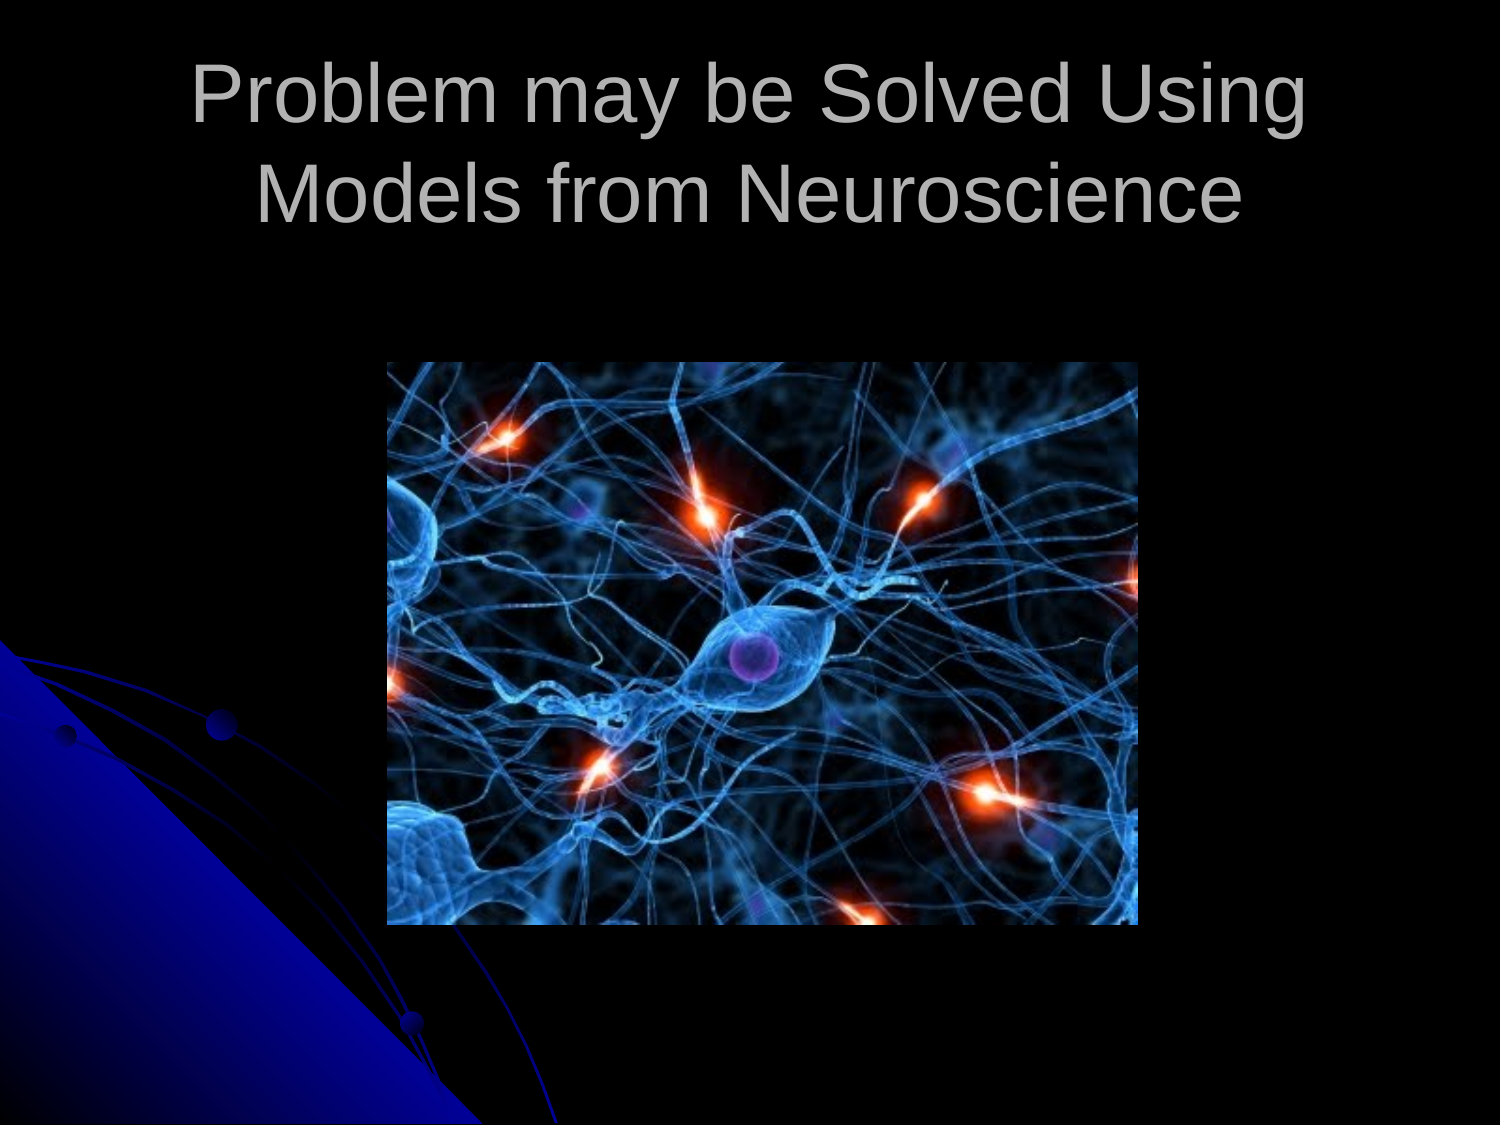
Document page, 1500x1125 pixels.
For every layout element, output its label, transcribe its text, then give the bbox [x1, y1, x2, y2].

title Problem may be Solved Using Models from Neuroscience [75, 31, 1426, 247]
picture [387, 362, 1138, 925]
